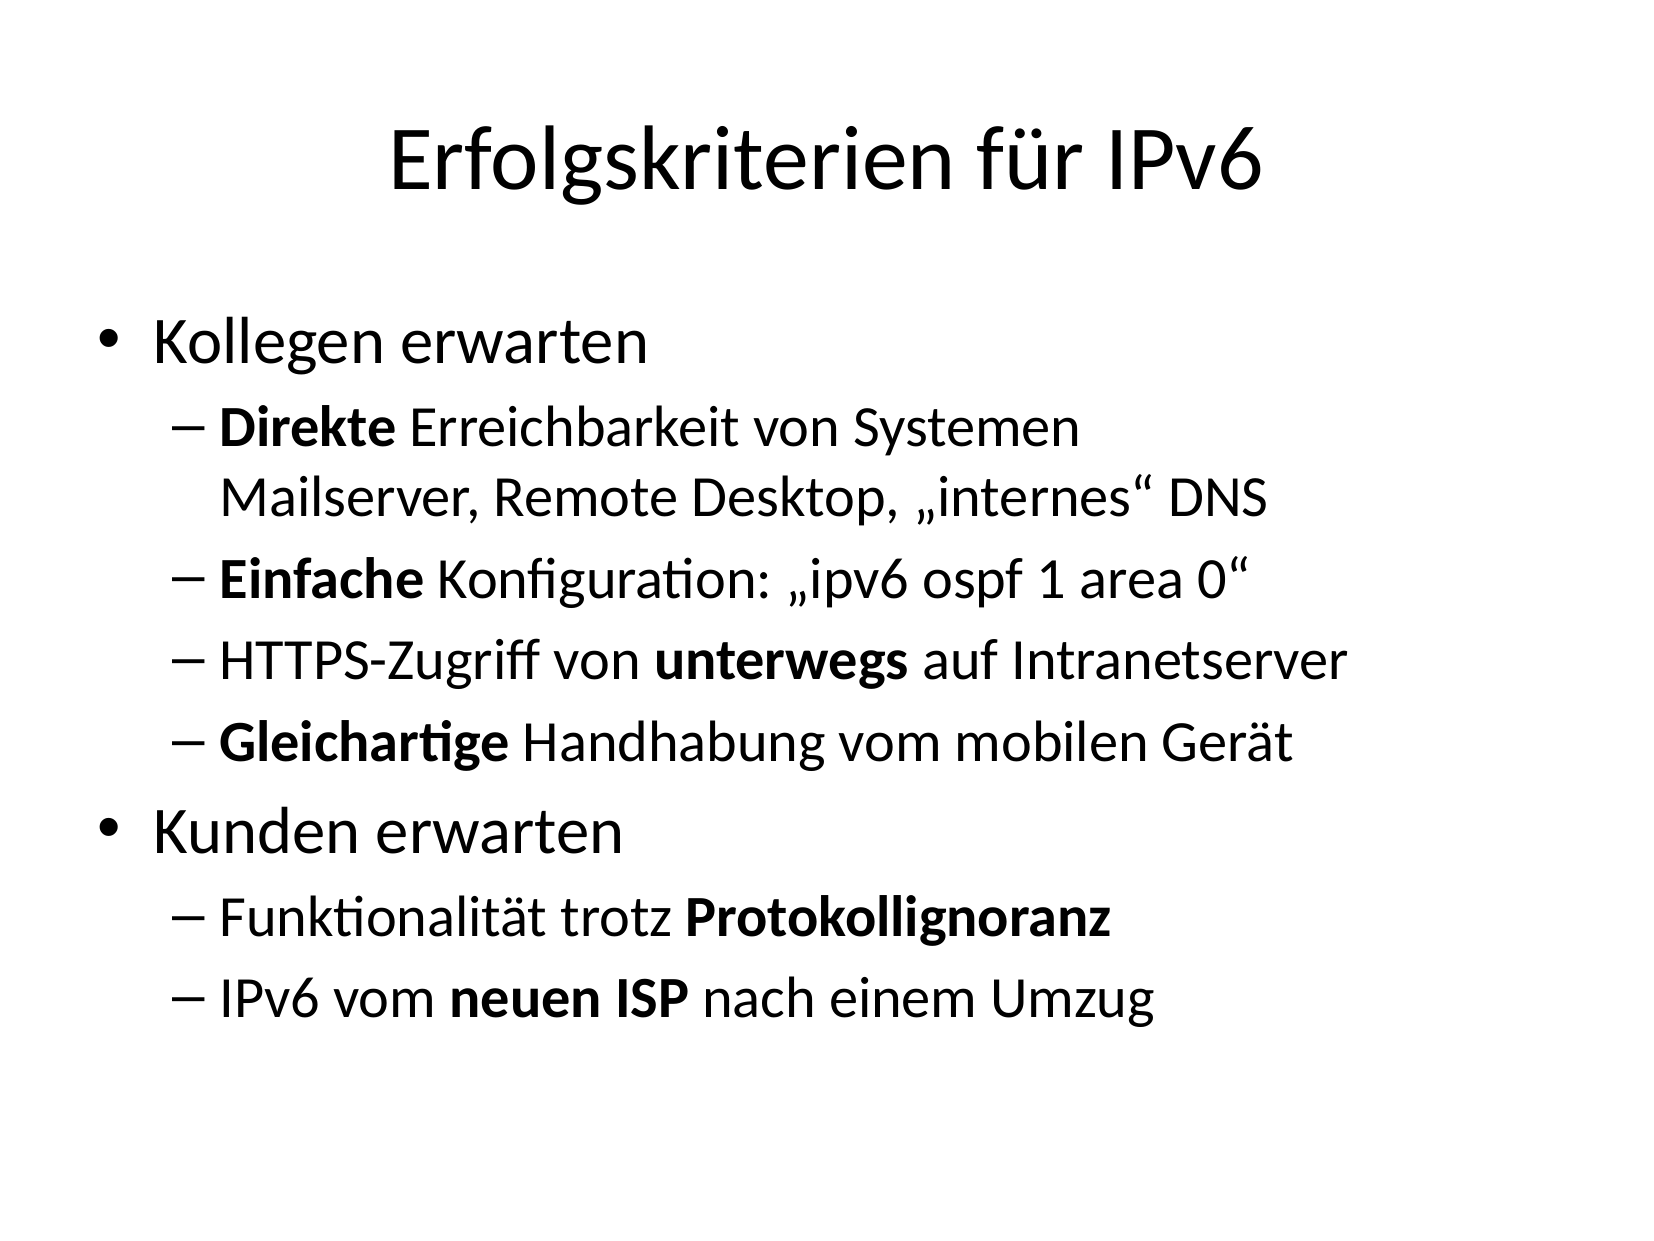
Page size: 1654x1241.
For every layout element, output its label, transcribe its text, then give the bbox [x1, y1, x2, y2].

list Kollegen erwarten Direkte Erreichbarkeit von Systemen Mailserver, Remote Desktop, „internes“ DNS Einfache Konfiguration: „ipv6 ospf 1 area 0“ HTTPS-Zugriff von unterwegs auf Intranetserver Gleichartige Handhabung vom mobilen Gerät Kunden erwarten Funktionalität trotz Protokollignoranz IPv6 vom neuen ISP nach einem Umzug [82, 289, 1571, 1108]
title Erfolgskriterien für IPv6 [82, 49, 1571, 257]
